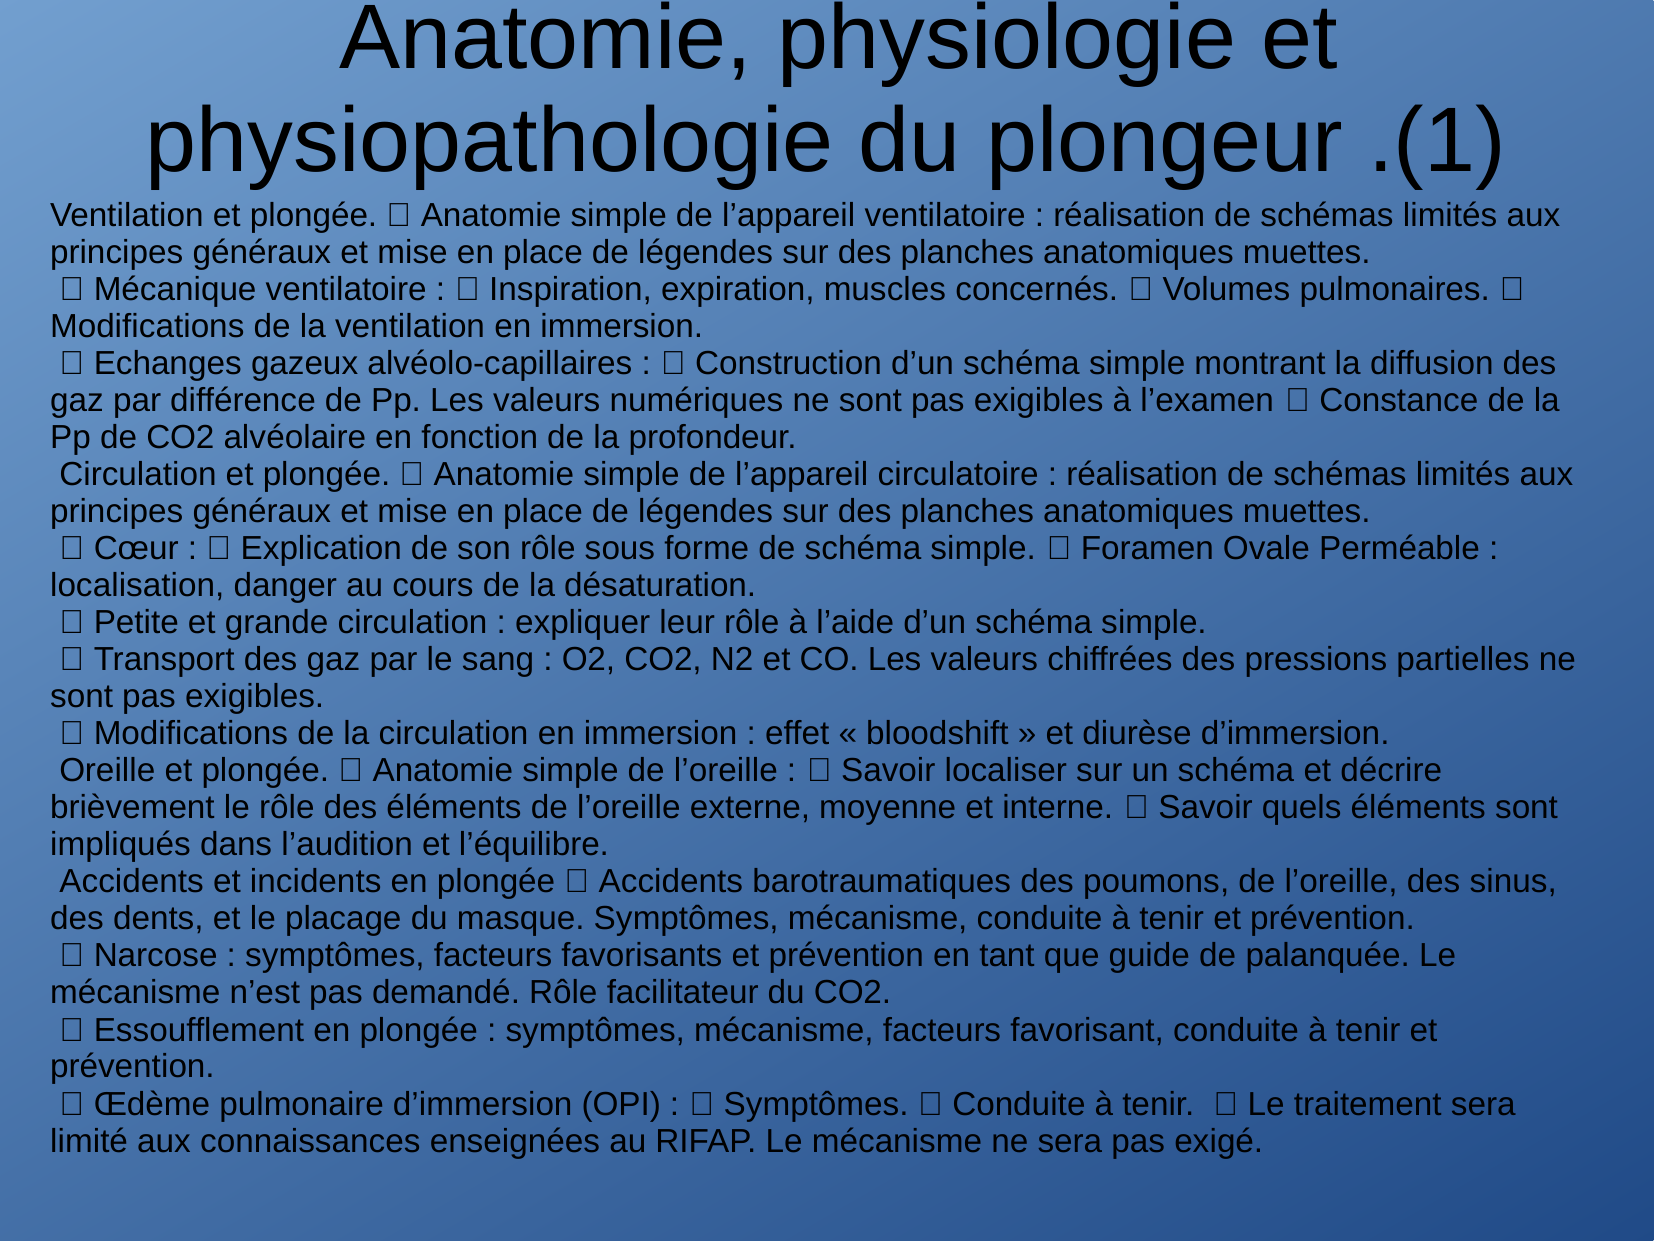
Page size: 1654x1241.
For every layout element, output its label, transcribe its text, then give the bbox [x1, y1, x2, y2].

title Anatomie, physiologie et physiopathologie du plongeur .(1) [82, 0, 1571, 188]
text_box Ventilation et plongée.  Anatomie simple de l’appareil ventilatoire : réalisation de schémas limités aux principes généraux et mise en place de légendes sur des planches anatomiques muettes.  Mécanique ventilatoire :  Inspiration, expiration, muscles concernés.  Volumes pulmonaires.  Modifications de la ventilation en immersion.  Echanges gazeux alvéolo-capillaires :  Construction d’un schéma simple montrant la diffusion des gaz par différence de Pp. Les valeurs numériques ne sont pas exigibles à l’examen  Constance de la Pp de CO2 alvéolaire en fonction de la profondeur. Circulation et plongée.  Anatomie simple de l’appareil circulatoire : réalisation de schémas limités aux principes généraux et mise en place de légendes sur des planches anatomiques muettes.  Cœur :  Explication de son rôle sous forme de schéma simple.  Foramen Ovale Perméable : localisation, danger au cours de la désaturation.  Petite et grande circulation : expliquer leur rôle à l’aide d’un schéma simple.  Transport des gaz par le sang : O2, CO2, N2 et CO. Les valeurs chiffrées des pressions partielles ne sont pas exigibles.  Modifications de la circulation en immersion : effet « bloodshift » et diurèse d’immersion. Oreille et plongée.  Anatomie simple de l’oreille :  Savoir localiser sur un schéma et décrire brièvement le rôle des éléments de l’oreille externe, moyenne et interne.  Savoir quels éléments sont impliqués dans l’audition et l’équilibre. Accidents et incidents en plongée  Accidents barotraumatiques des poumons, de l’oreille, des sinus, des dents, et le placage du masque. Symptômes, mécanisme, conduite à tenir et prévention.  Narcose : symptômes, facteurs favorisants et prévention en tant que guide de palanquée. Le mécanisme n’est pas demandé. Rôle facilitateur du CO2.  Essoufflement en plongée : symptômes, mécanisme, facteurs favorisant, conduite à tenir et prévention.  Œdème pulmonaire d’immersion (OPI) :  Symptômes.  Conduite à tenir.  Le traitement sera limité aux connaissances enseignées au RIFAP. Le mécanisme ne sera pas exigé. [35, 188, 1607, 1241]
